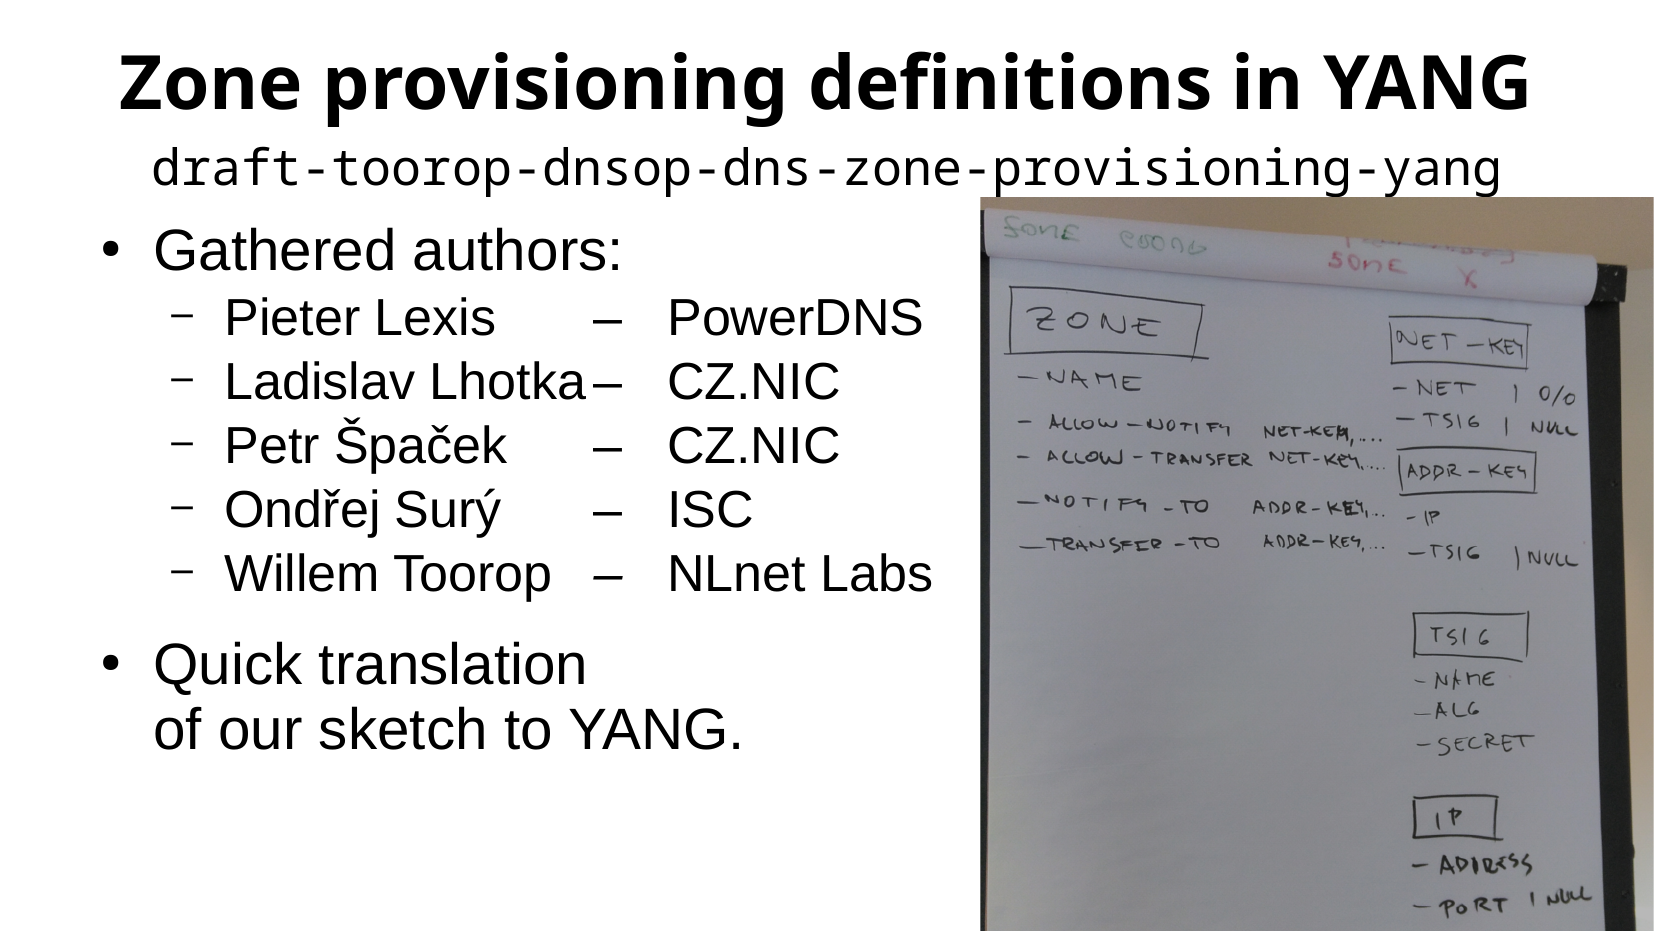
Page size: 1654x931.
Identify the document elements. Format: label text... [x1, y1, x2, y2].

title Zone provisioning definitions in YANG draft-toorop-dnsop-dns-zone-provisioning-yang [82, 37, 1571, 193]
list Gathered authors: Pieter Lexis – PowerDNS Ladislav Lhotka – CZ.NIC Petr Špaček – CZ.NIC Ondřej Surý – ISC Willem Toorop – NLnet Labs Quick translation of our sketch to YANG. [82, 217, 980, 931]
picture [980, 197, 1654, 931]
